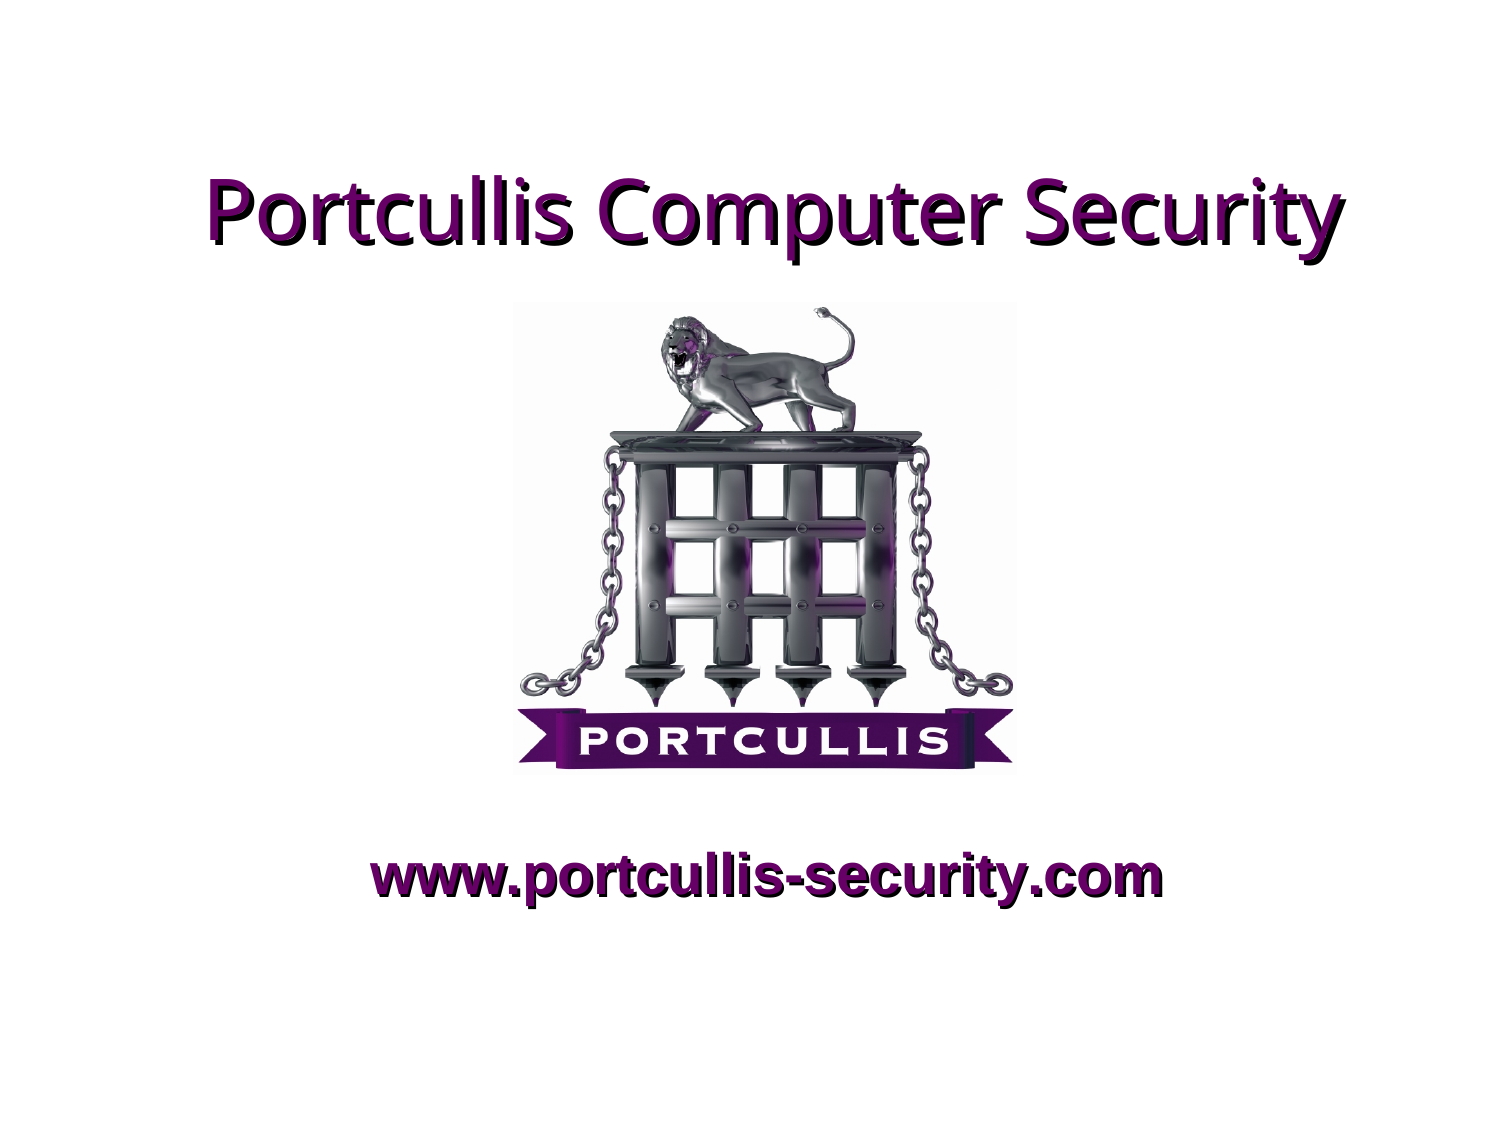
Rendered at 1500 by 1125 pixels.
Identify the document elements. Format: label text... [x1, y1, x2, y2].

picture [513, 302, 1017, 775]
title Portcullis Computer Security [135, 113, 1411, 302]
subtitle www.portcullis-security.com [242, 834, 1293, 1089]
